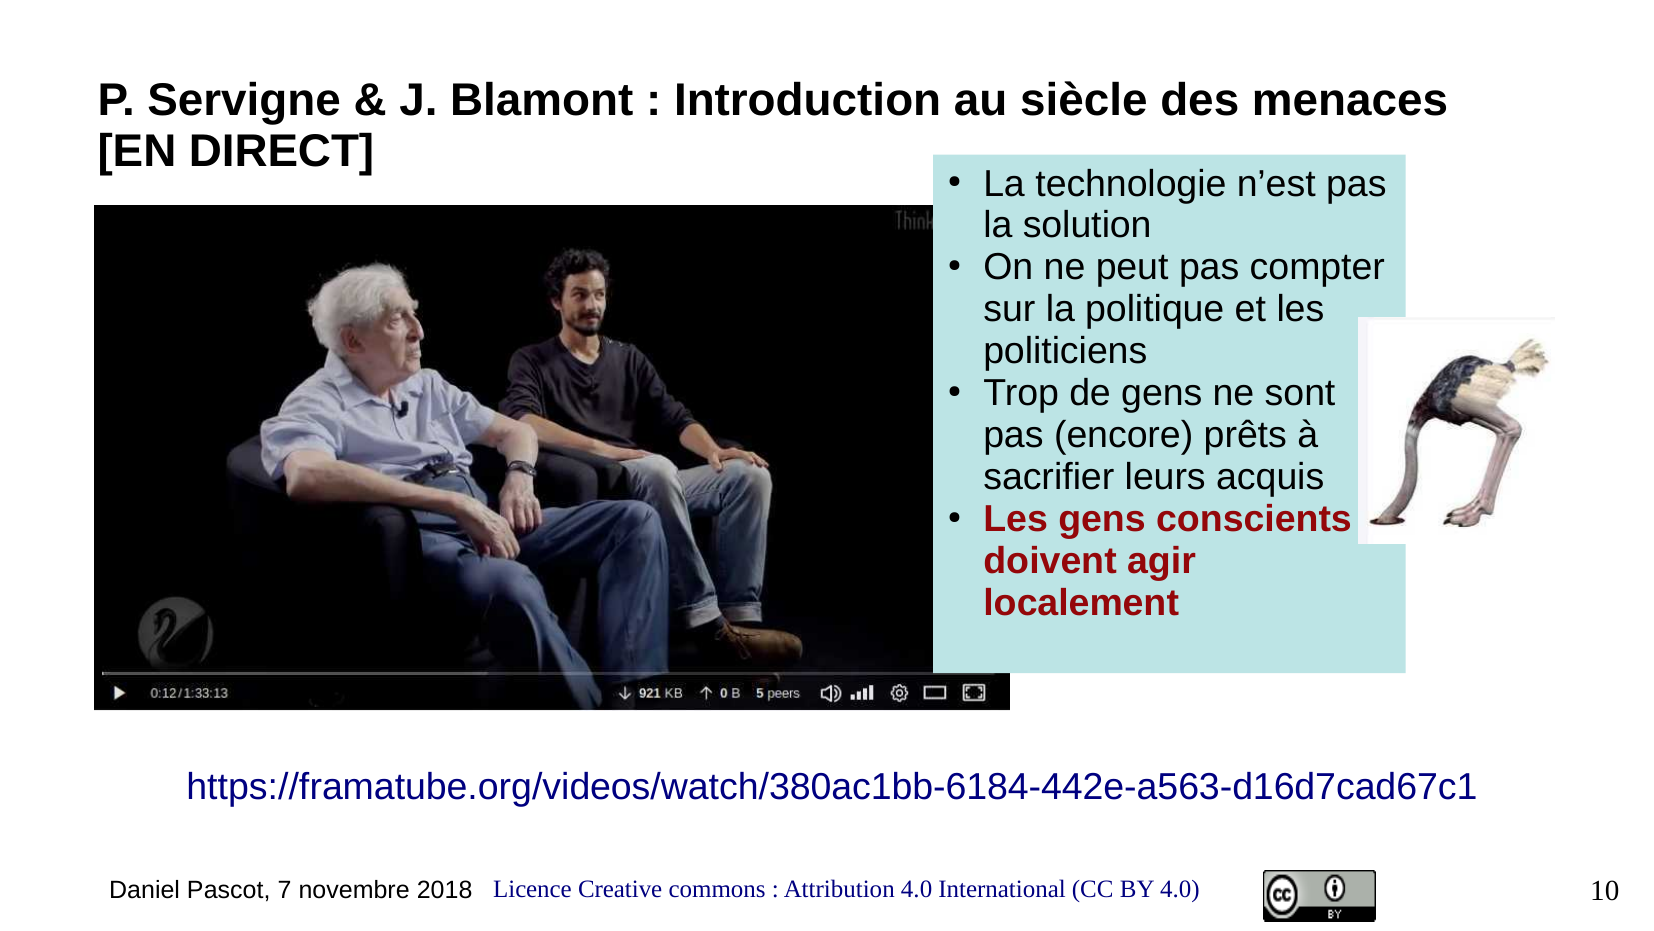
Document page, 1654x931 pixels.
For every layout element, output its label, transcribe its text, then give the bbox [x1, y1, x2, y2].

picture [1358, 317, 1555, 544]
text_box P. Servigne & J. Blamont : Introduction au siècle des menaces [EN DIRECT] [82, 18, 1477, 284]
text_box https://framatube.org/videos/watch/380ac1bb-6184-442e-a563-d16d7cad67c1 [171, 758, 1493, 816]
picture [94, 205, 1010, 711]
picture [1263, 870, 1376, 922]
text_box La technologie n’est pas la solution On ne peut pas compter sur la politique et les politiciens Trop de gens ne sont pas (encore) prêts à sacrifier leurs acquis Les gens conscients doivent agir localement [933, 154, 1406, 674]
